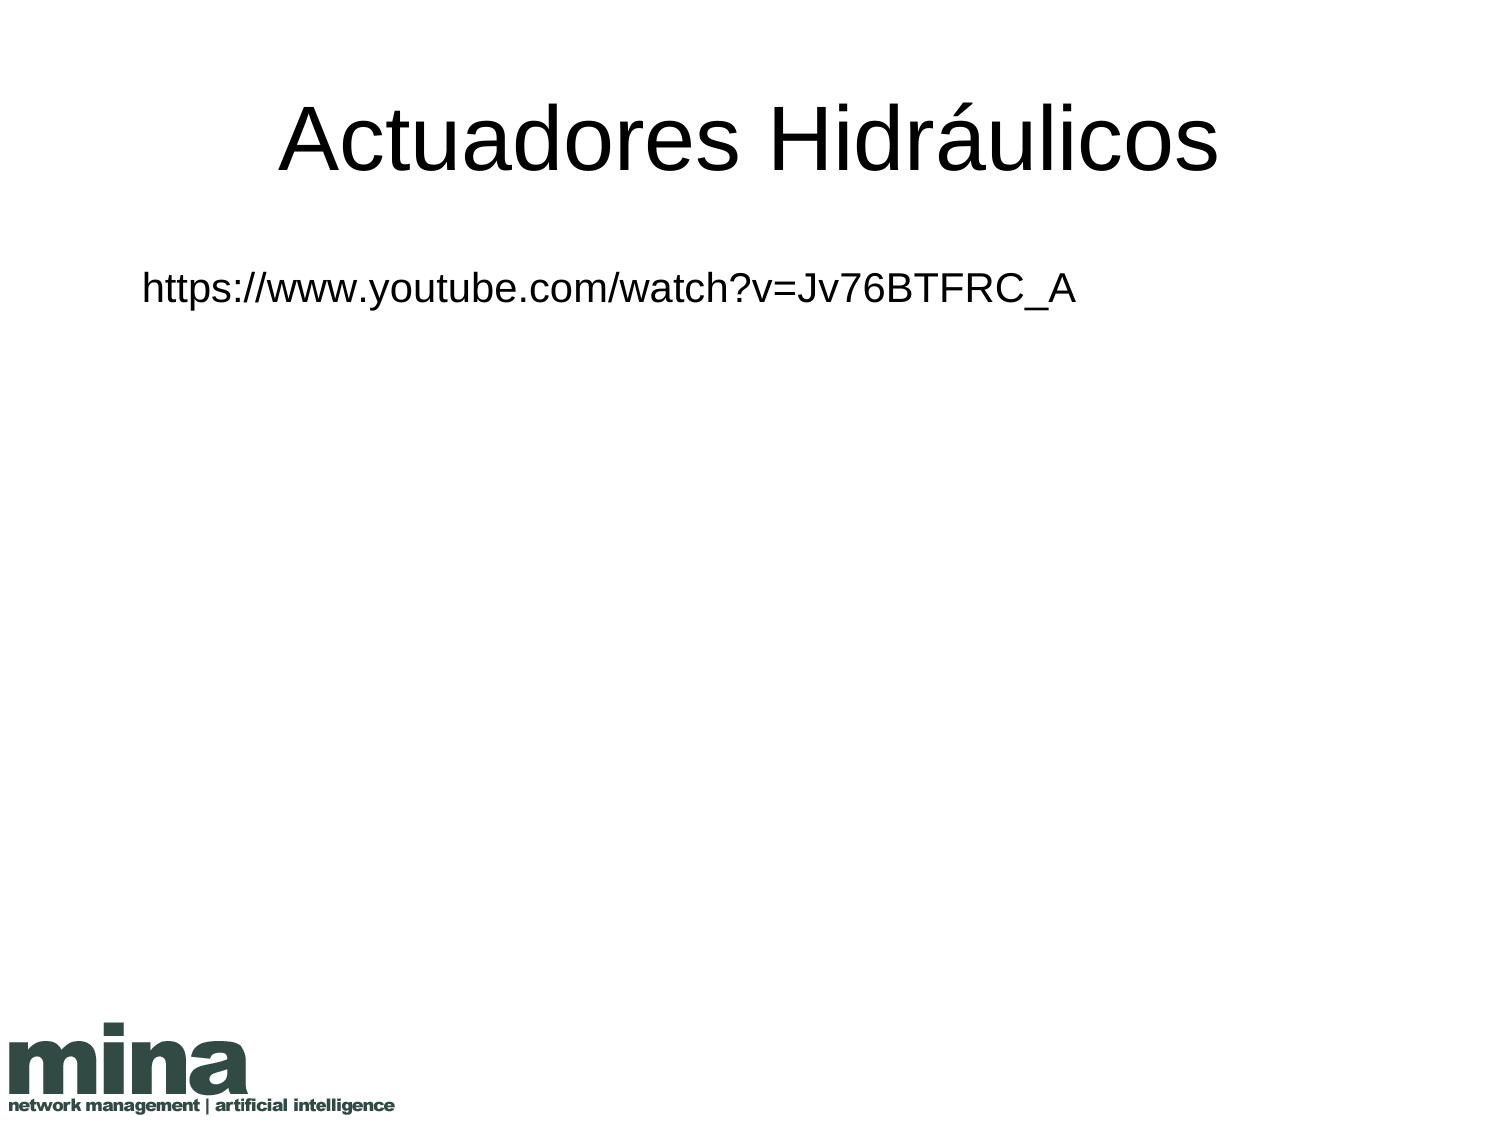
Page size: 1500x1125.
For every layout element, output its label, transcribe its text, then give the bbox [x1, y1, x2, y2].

title Actuadores Hidráulicos [75, 45, 1426, 233]
list https://www.youtube.com/watch?v=Jv76BTFRC_A [70, 261, 1447, 1005]
picture [0, 1016, 402, 1119]
